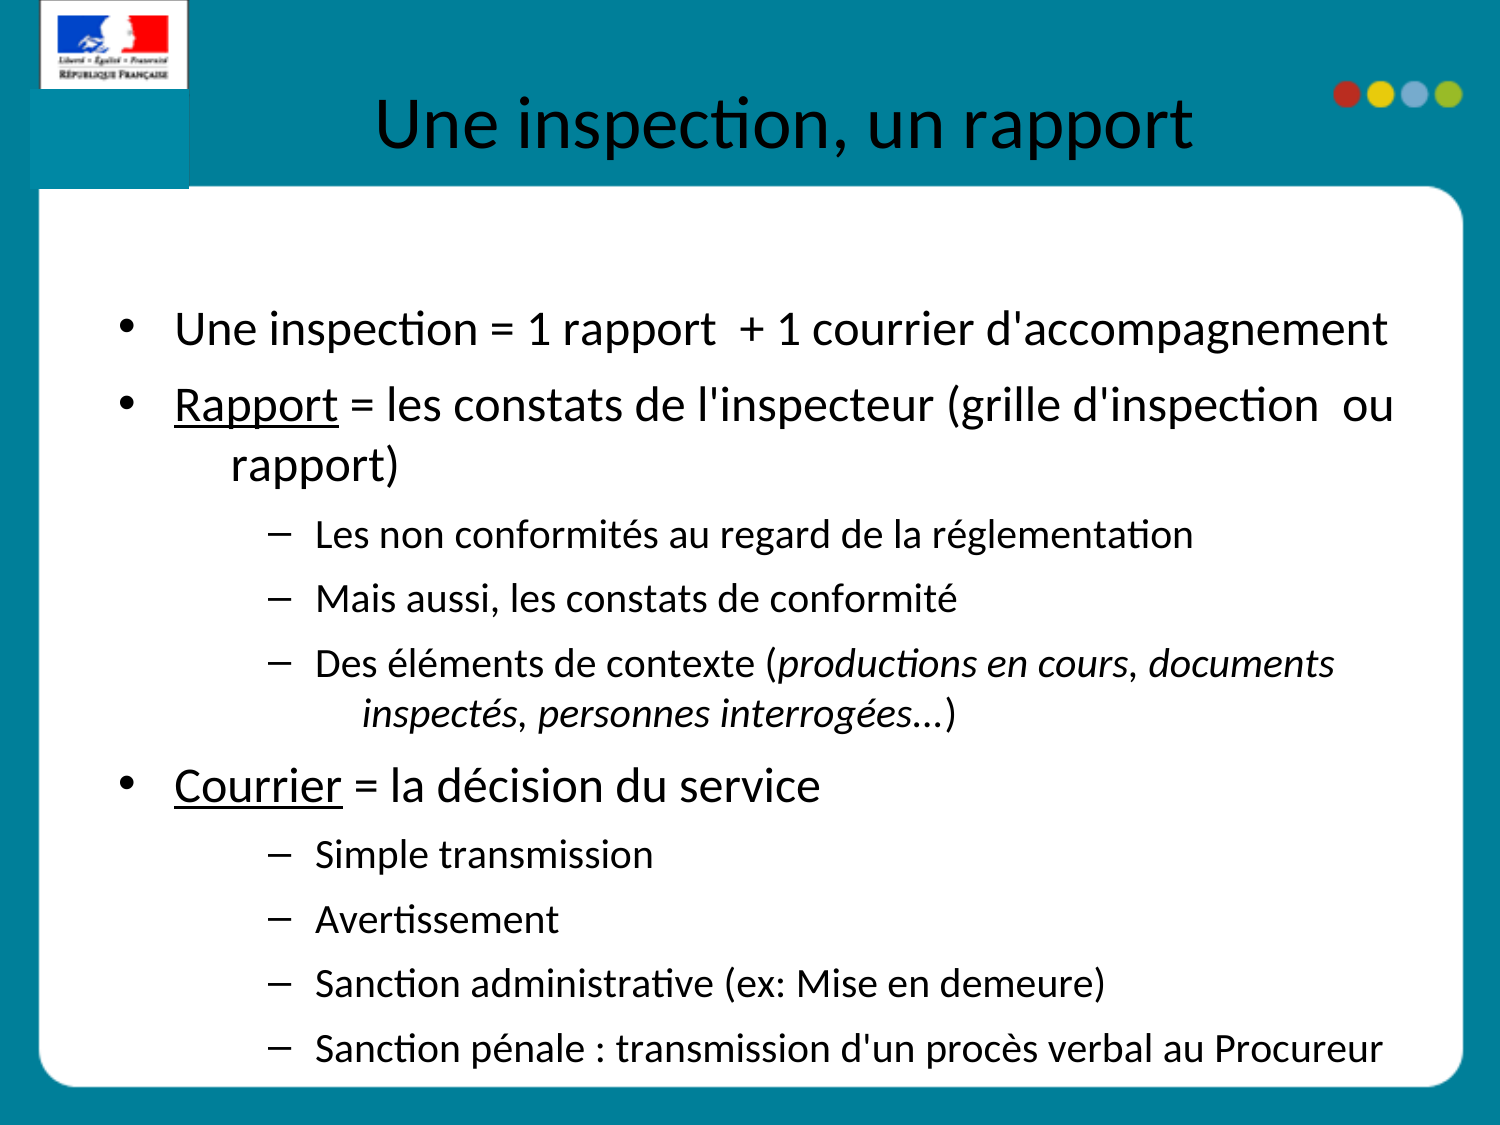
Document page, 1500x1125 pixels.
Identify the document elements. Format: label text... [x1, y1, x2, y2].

list Une inspection = 1 rapport + 1 courrier d'accompagnement Rapport = les constats de l'inspecteur (grille d'inspection ou rapport) Les non conformités au regard de la réglementation Mais aussi, les constats de conformité Des éléments de contexte (productions en cours, documents inspectés, personnes interrogées...) Courrier = la décision du service Simple transmission Avertissement Sanction administrative (ex: Mise en demeure) Sanction pénale : transmission d'un procès verbal au Procureur [118, 295, 1412, 1093]
title Une inspection, un rapport [147, 0, 1423, 237]
